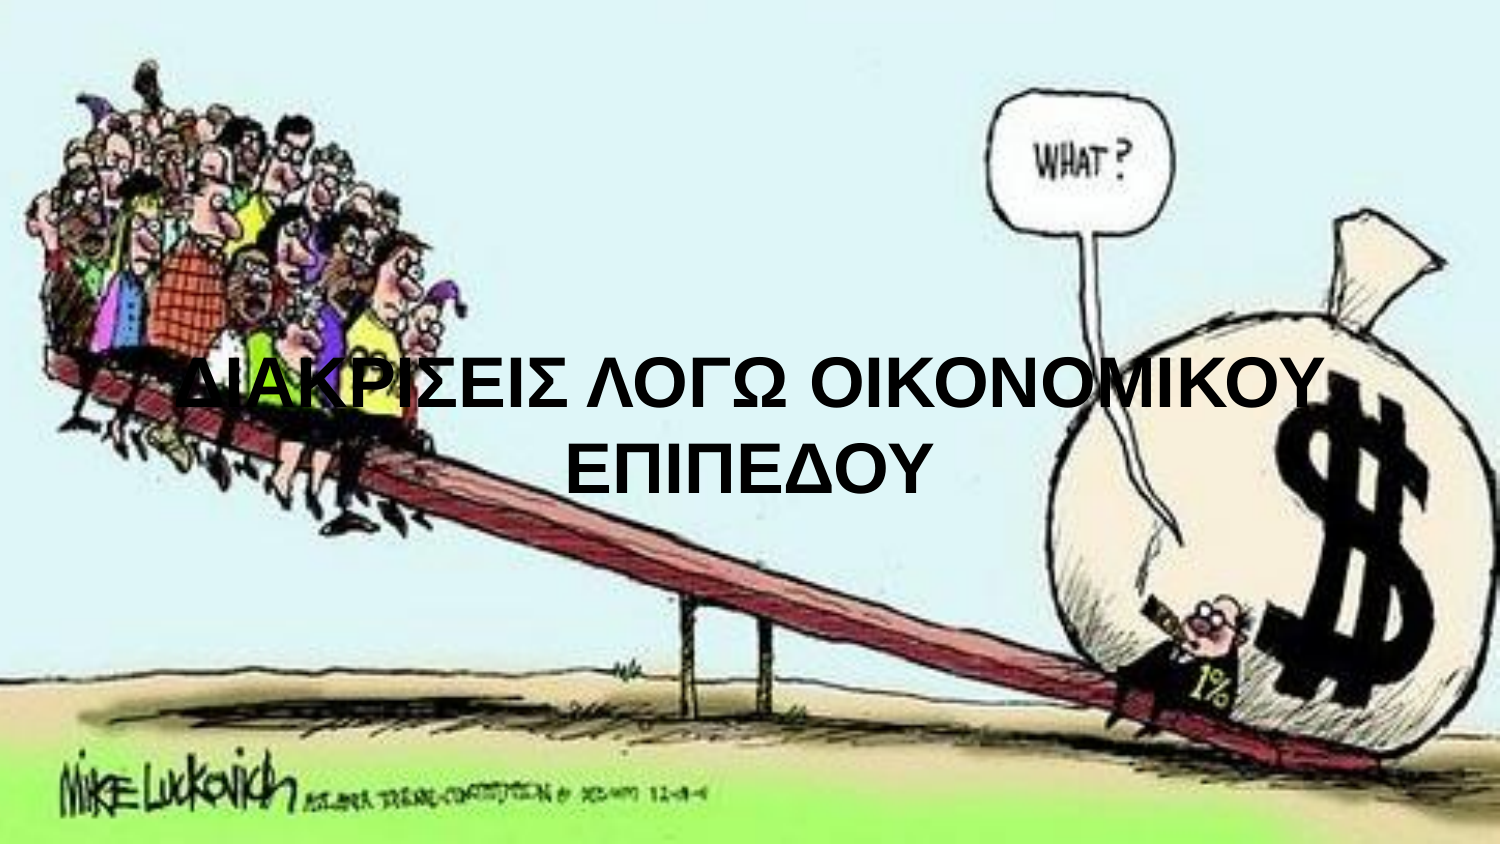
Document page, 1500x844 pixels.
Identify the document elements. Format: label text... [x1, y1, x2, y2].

picture [0, 0, 1500, 844]
title ΔΙΑΚΡΙΣΕΙΣ ΛΟΓΩ ΟΙΚΟΝΟΜΙΚΟΥ ΕΠΙΠΕΔΟΥ [51, 352, 1449, 491]
